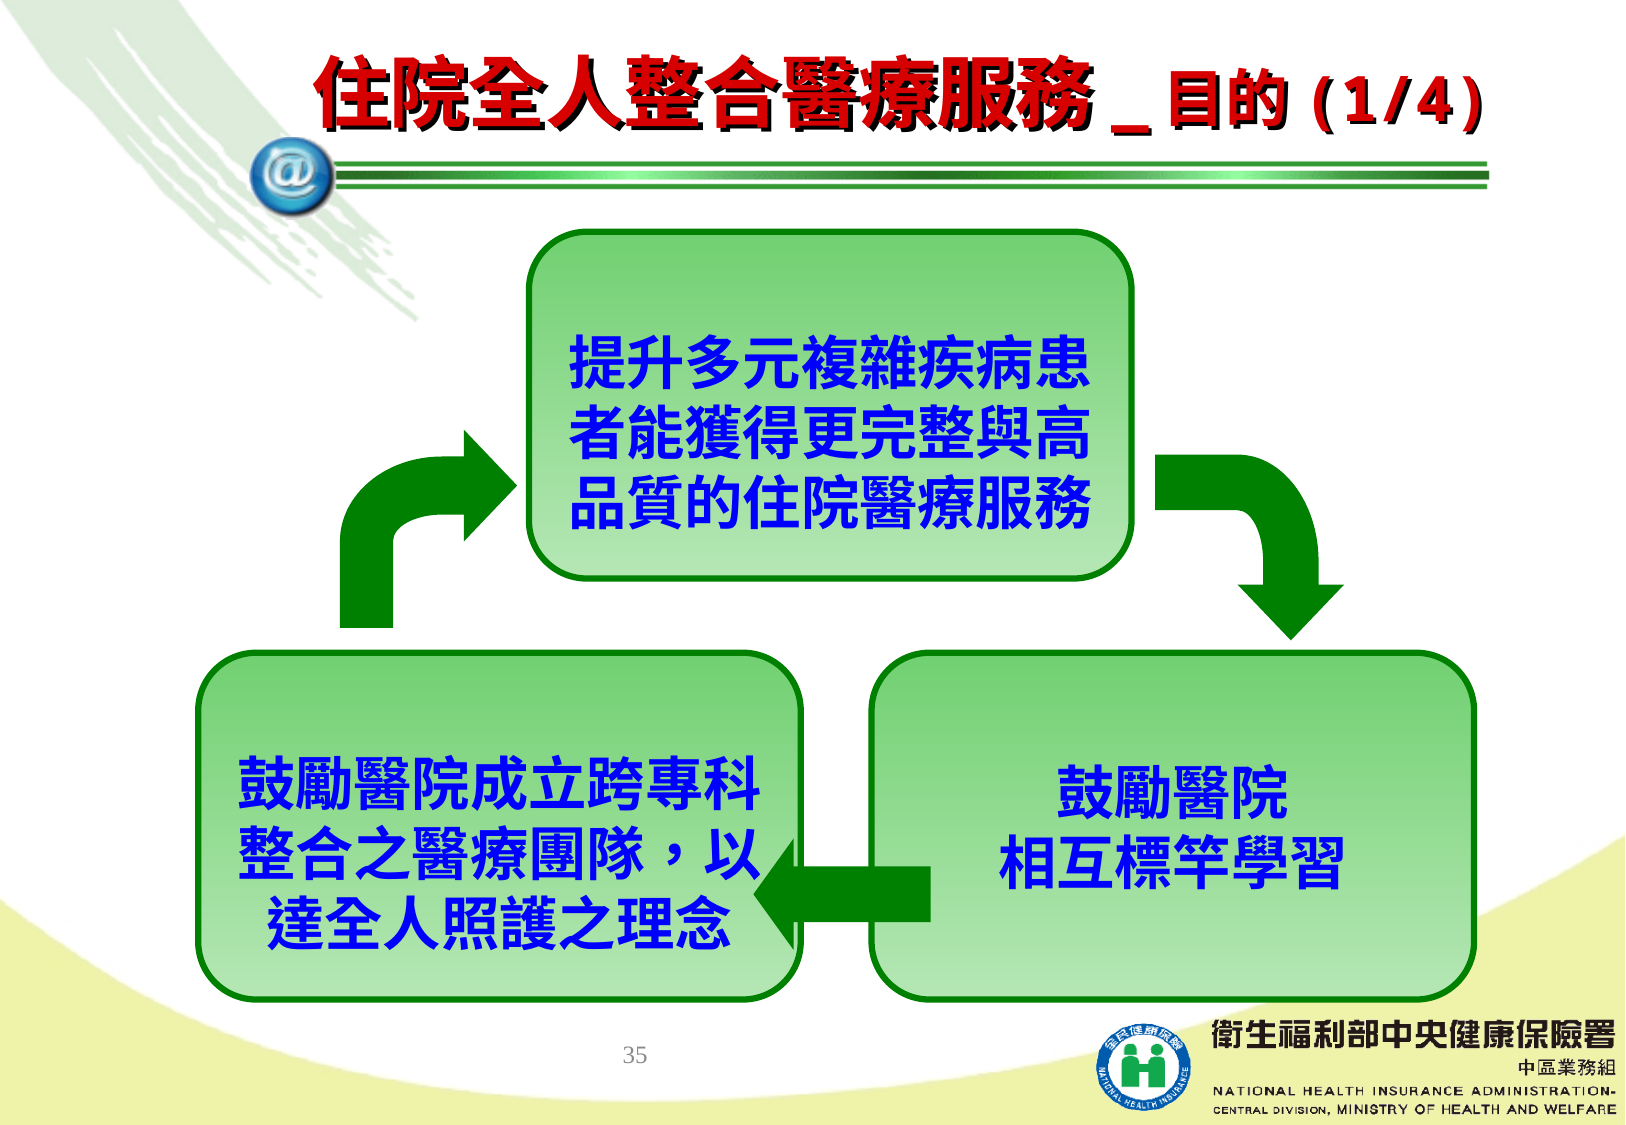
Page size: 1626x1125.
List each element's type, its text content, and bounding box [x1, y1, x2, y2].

text_box [339, 429, 518, 628]
text_box 鼓勵醫院 相互標竿學習 [871, 652, 1475, 1000]
title 住院全人整合醫療服務_目的(1/4) [292, 31, 1510, 149]
text_box 鼓勵醫院成立跨專科整合之醫療團隊，以達全人照護之理念 [198, 652, 801, 1000]
text_box 提升多元複雜疾病患者能獲得更完整與高品質的住院醫療服務 [528, 231, 1132, 579]
text_box [607, 1023, 987, 1084]
text_box [1155, 454, 1345, 641]
text_box [753, 838, 931, 950]
